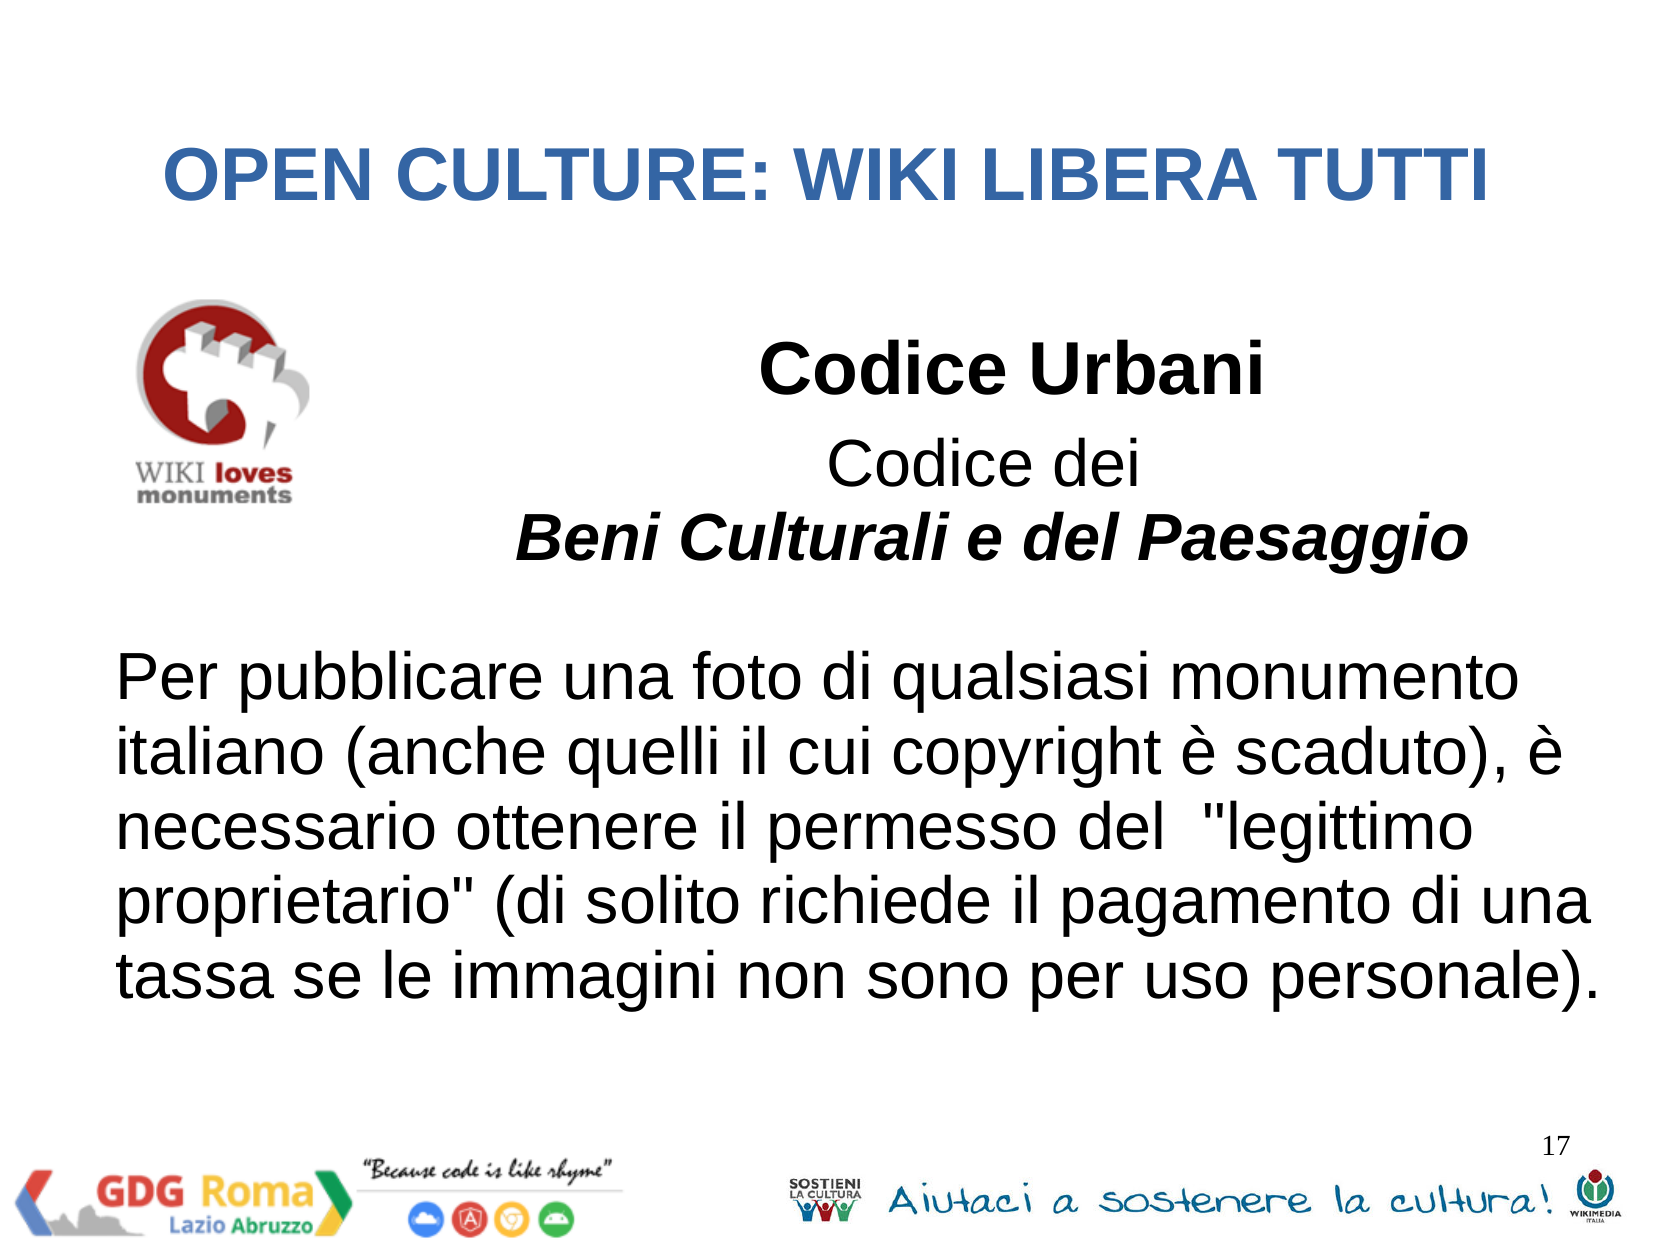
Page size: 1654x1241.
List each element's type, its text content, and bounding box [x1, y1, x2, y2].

text_box Codice dei Beni Culturali e del Paesaggio [333, 418, 1654, 583]
picture [772, 1163, 1648, 1233]
title OPEN CULTURE: WIKI LIBERA TUTTI [11, 17, 1642, 249]
text_box Per pubblicare una foto di qualsiasi monumento italiano (anche quelli il cui copyright è scaduto), è necessario ottenere il permesso del "legittimo proprietario" (di solito richiede il pagamento di una tassa se le immagini non sono per uso personale). [100, 631, 1637, 1105]
picture [11, 1155, 626, 1241]
picture [89, 284, 355, 519]
text_box Codice Urbani [618, 318, 1418, 418]
